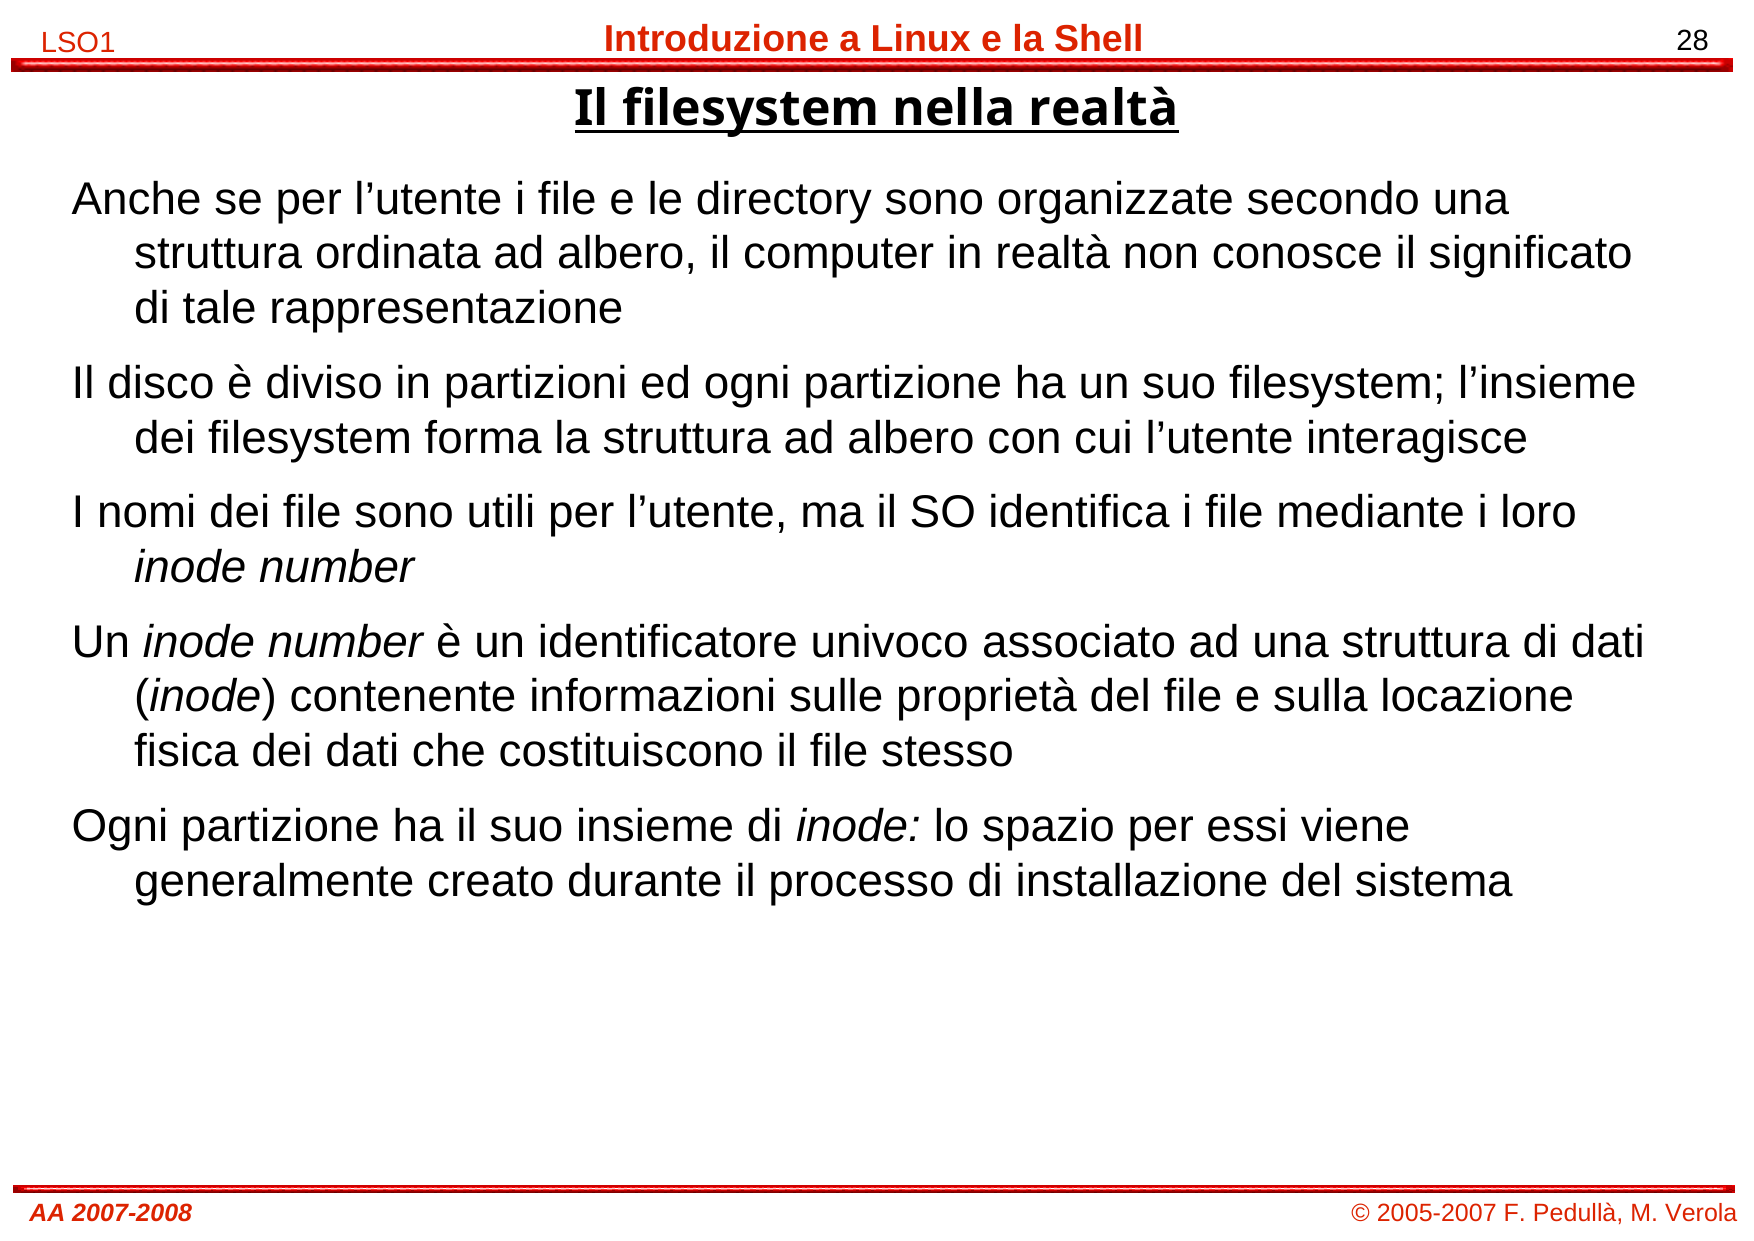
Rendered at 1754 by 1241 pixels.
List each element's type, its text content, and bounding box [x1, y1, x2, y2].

picture [13, 1185, 1735, 1193]
list Anche se per l’utente i file e le directory sono organizzate secondo una struttura ordinata ad albero, il computer in realtà non conosce il significato di tale rappresentazione Il disco è diviso in partizioni ed ogni partizione ha un suo filesystem; l’insieme dei filesystem forma la struttura ad albero con cui l’utente interagisce I nomi dei file sono utili per l’utente, ma il SO identifica i file mediante i loro inode number Un inode number è un identificatore univoco associato ad una struttura di dati (inode) contenente informazioni sulle proprietà del file e sulla locazione fisica dei dati che costituiscono il file stesso Ogni partizione ha il suo insieme di inode: lo spazio per essi viene generalmente creato durante il processo di installazione del sistema [56, 161, 1694, 1054]
title Il filesystem nella realtà [40, 61, 1714, 156]
picture [11, 58, 1733, 72]
